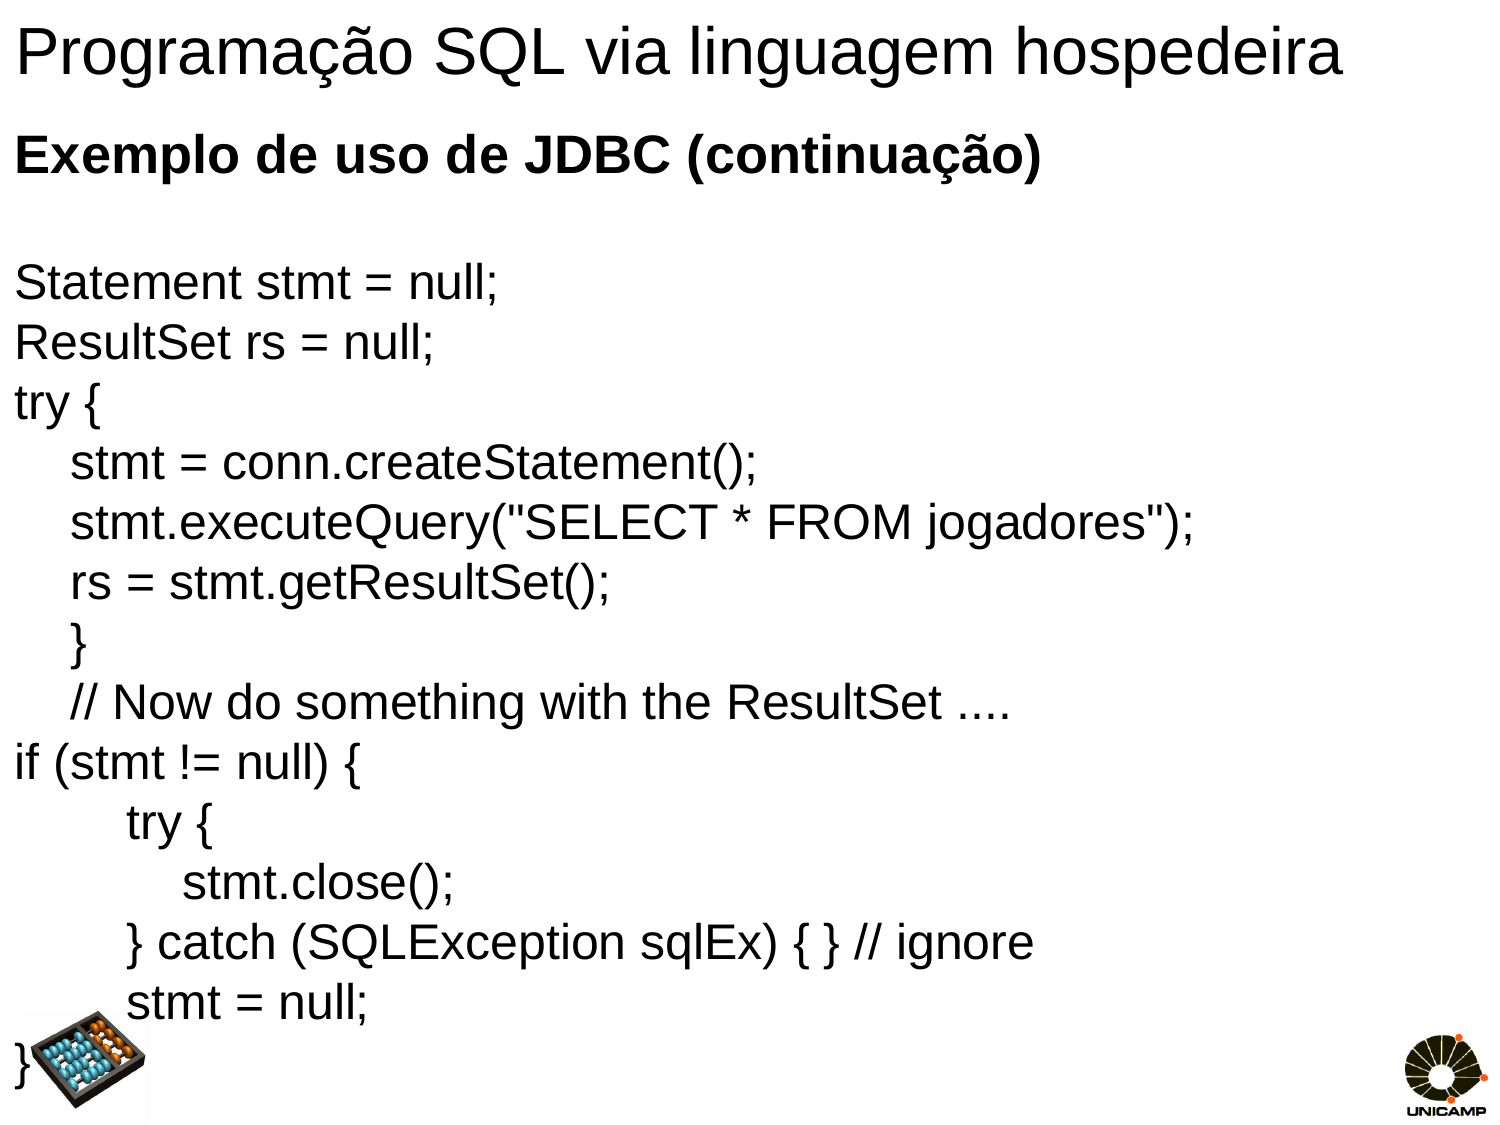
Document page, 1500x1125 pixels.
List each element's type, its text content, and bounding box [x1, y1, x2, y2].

text_box Programação SQL via linguagem hospedeira [0, 0, 1463, 96]
text_box Exemplo de uso de JDBC (continuação) Statement stmt = null; ResultSet rs = null; try { stmt = conn.createStatement(); stmt.executeQuery("SELECT * FROM jogadores"); rs = stmt.getResultSet(); } // Now do something with the ResultSet .... if (stmt != null) { try { stmt.close(); } catch (SQLException sqlEx) { } // ignore stmt = null; } [0, 112, 1500, 1125]
